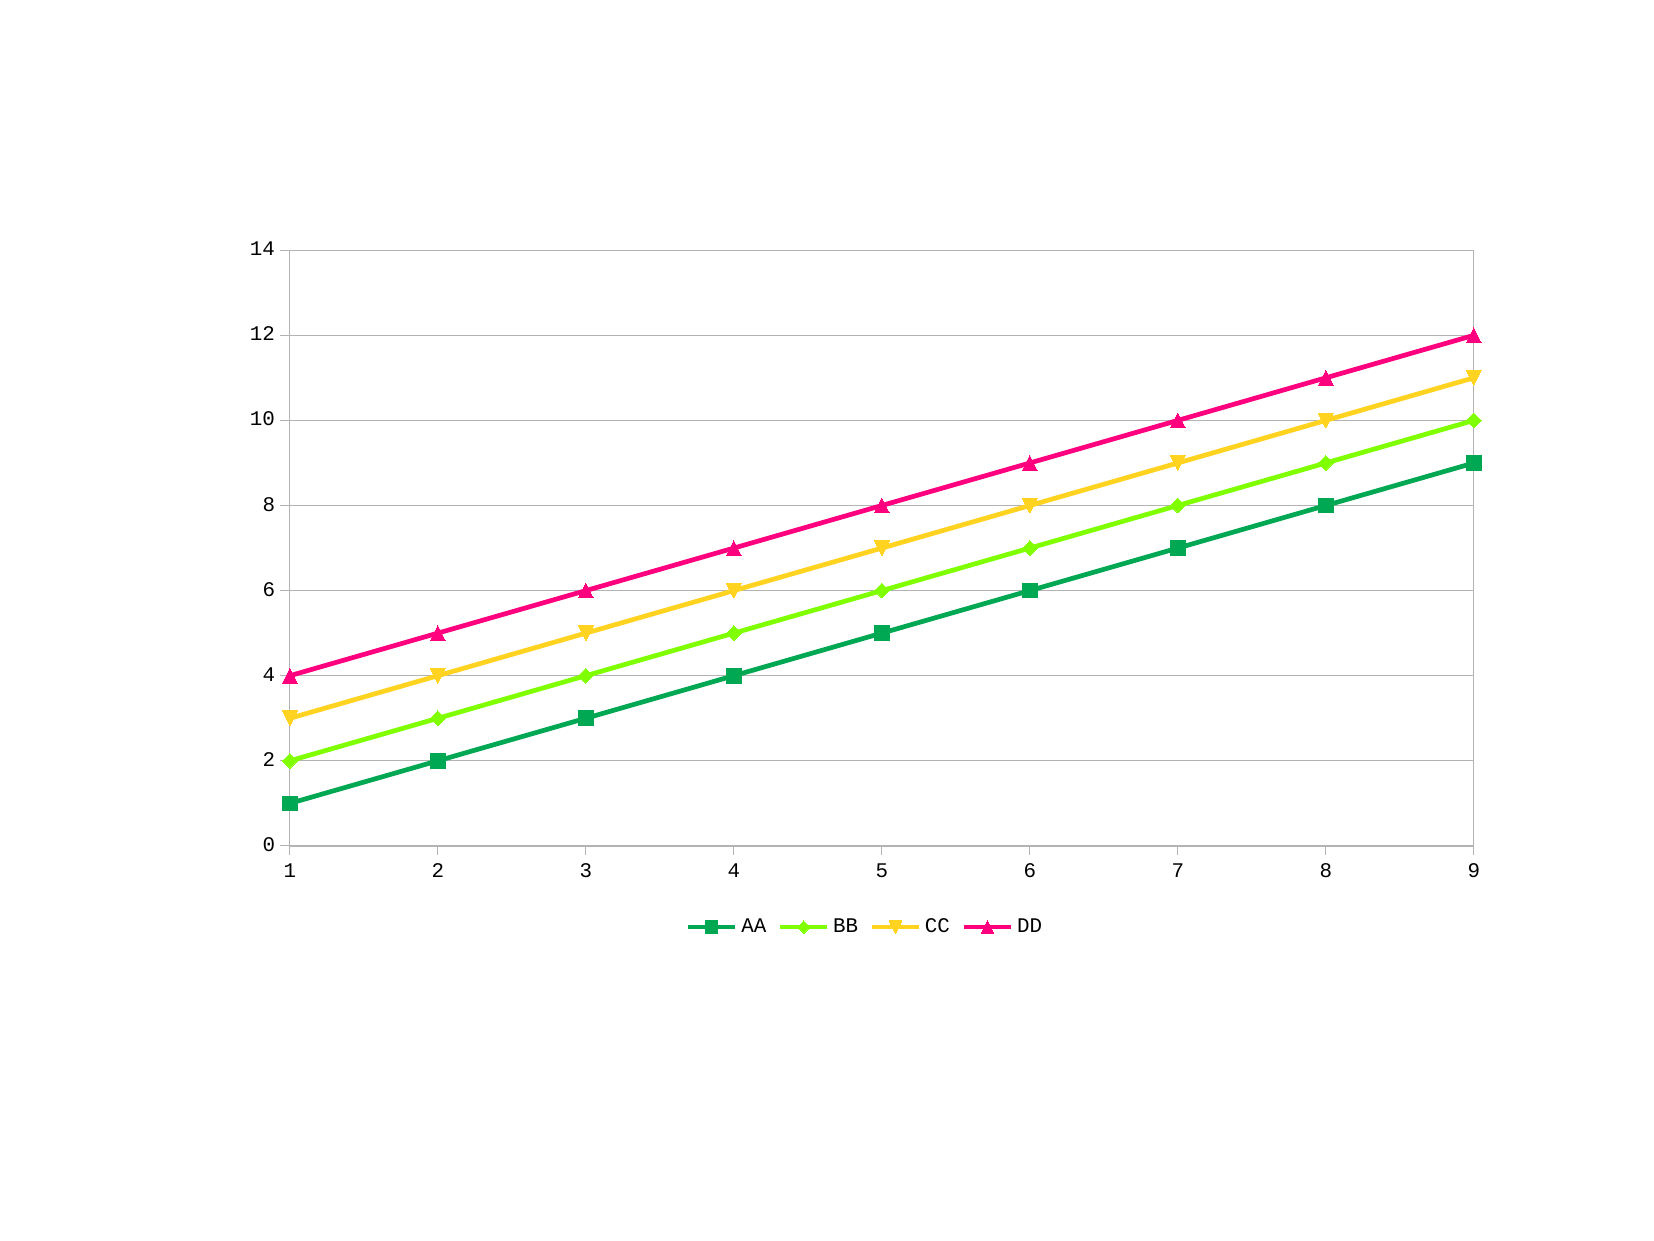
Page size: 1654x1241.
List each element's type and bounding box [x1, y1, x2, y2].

chart [224, 224, 1506, 945]
